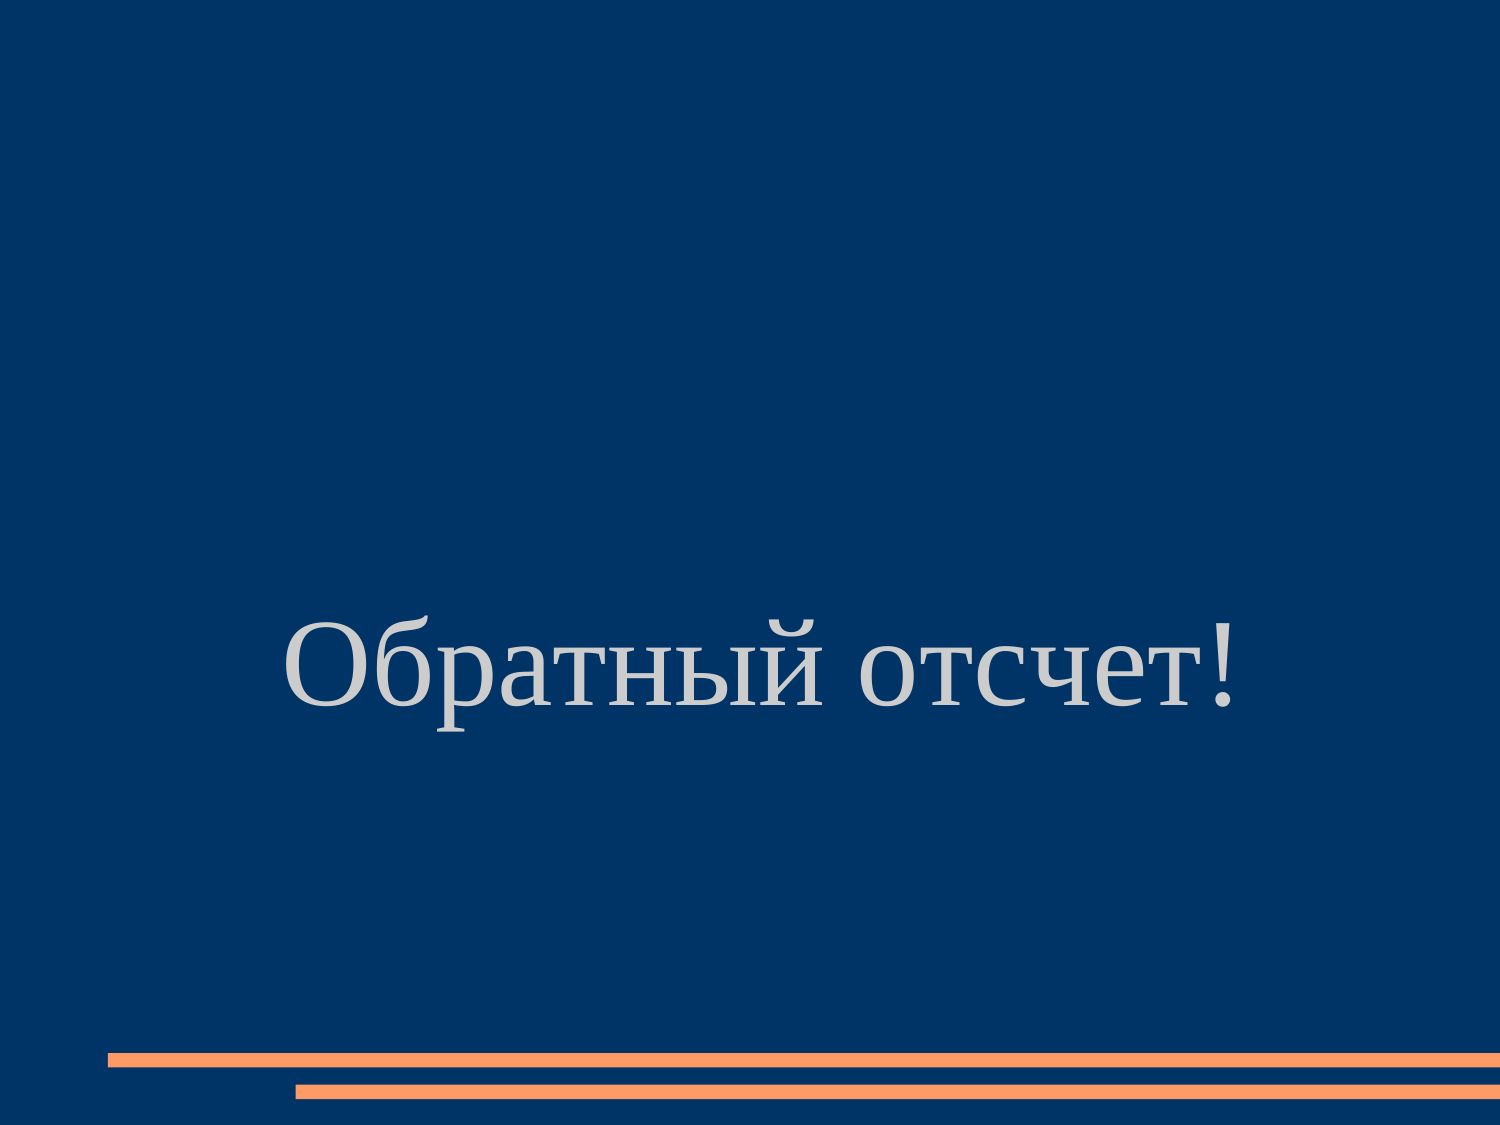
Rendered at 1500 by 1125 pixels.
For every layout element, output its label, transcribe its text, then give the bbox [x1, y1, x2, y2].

subtitle Обратный отсчет! [110, 292, 1416, 1035]
